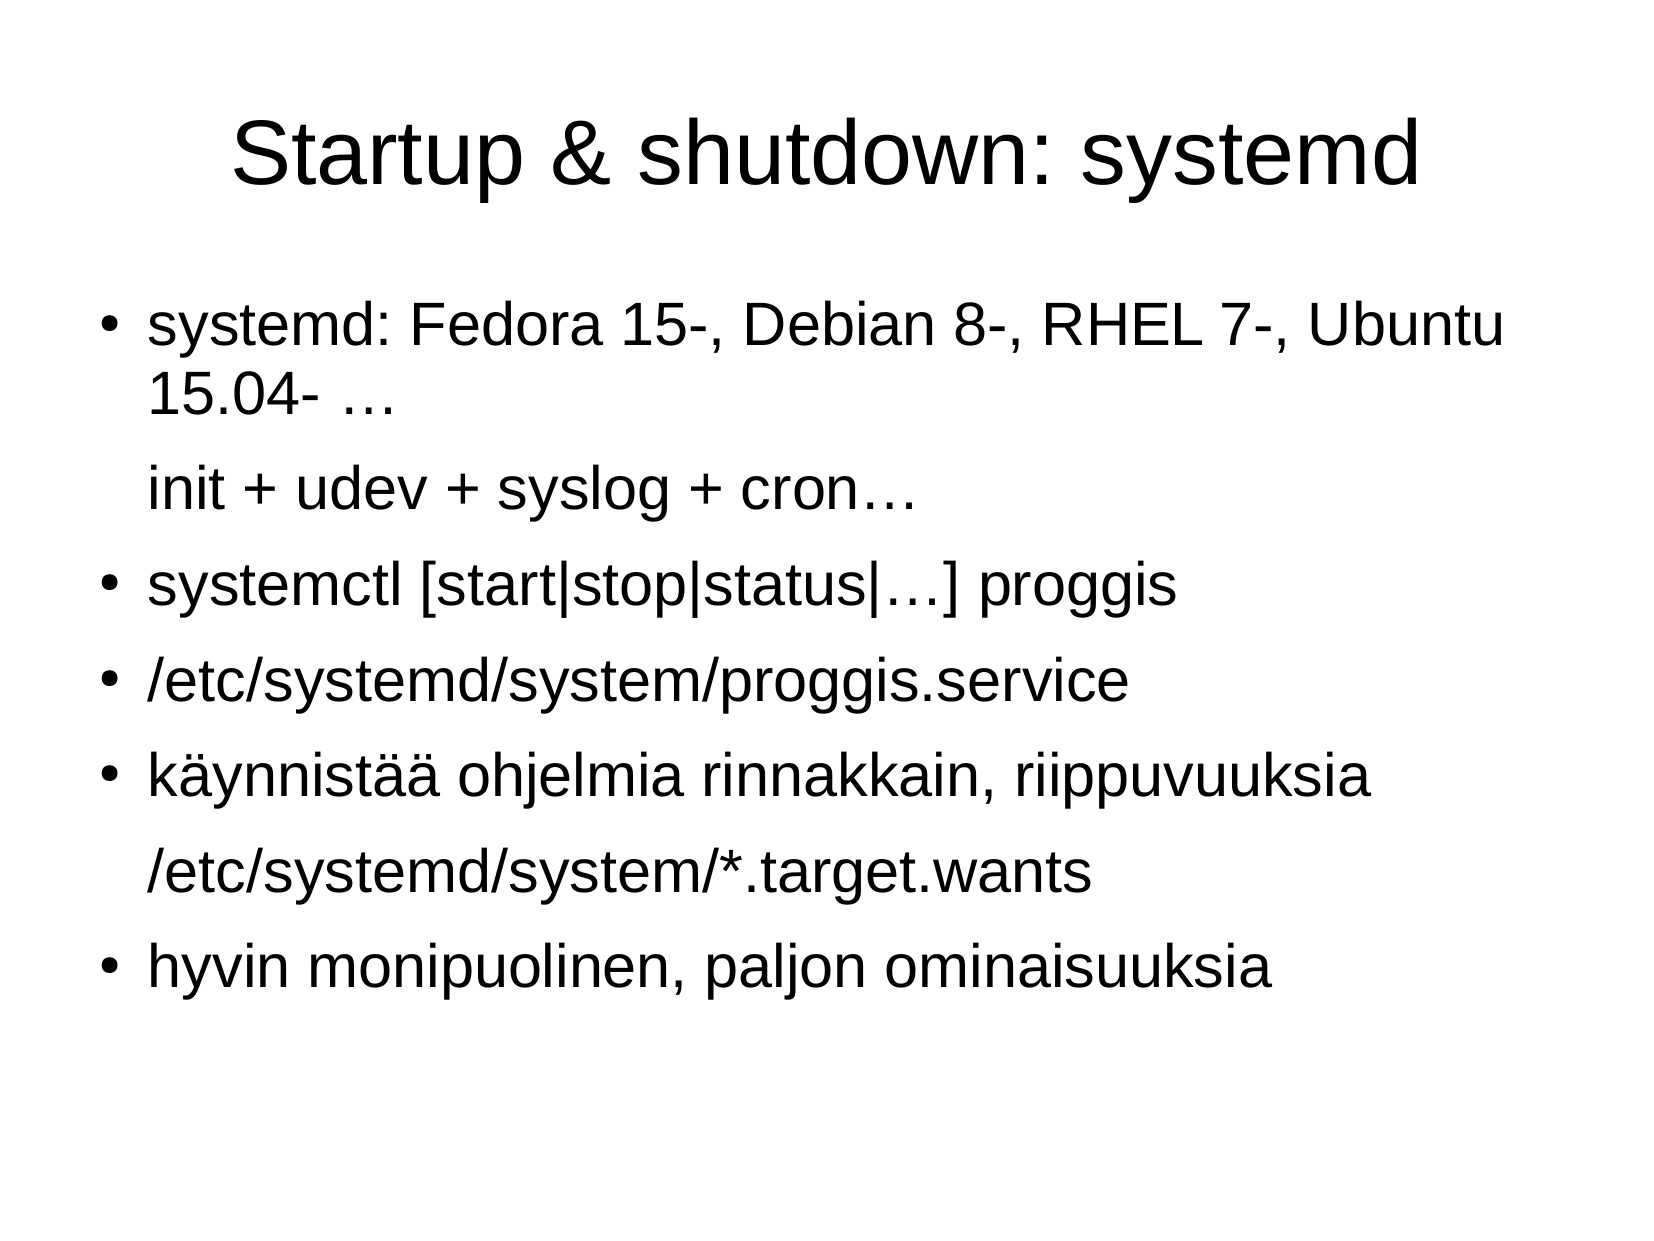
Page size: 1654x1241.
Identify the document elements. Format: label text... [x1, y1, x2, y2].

list systemd: Fedora 15-, Debian 8-, RHEL 7-, Ubuntu 15.04- … init + udev + syslog + cron… systemctl [start|stop|status|…] proggis /etc/systemd/system/proggis.service käynnistää ohjelmia rinnakkain, riippuvuuksia /etc/systemd/system/*.target.wants hyvin monipuolinen, paljon ominaisuuksia [82, 290, 1571, 1010]
title Startup & shutdown: systemd [82, 49, 1571, 257]
